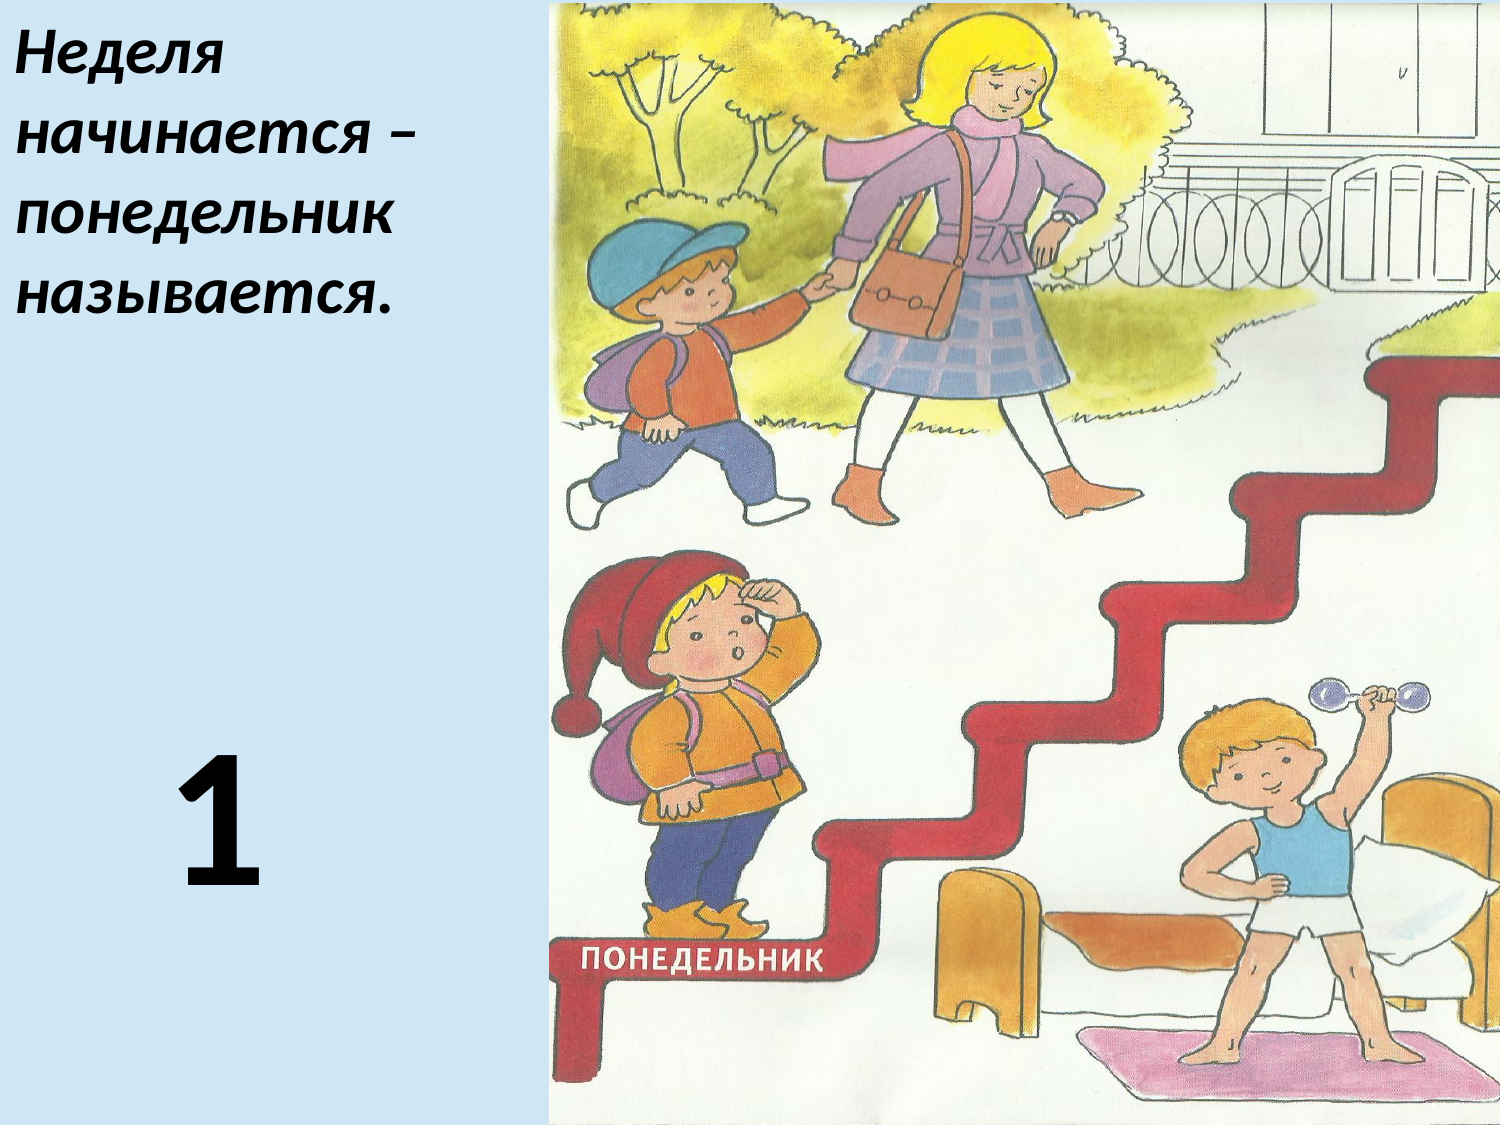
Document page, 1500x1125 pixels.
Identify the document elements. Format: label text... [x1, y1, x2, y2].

picture [549, 3, 1500, 1125]
list Неделя начинается – понедельник называется. 1 [0, 0, 473, 1005]
